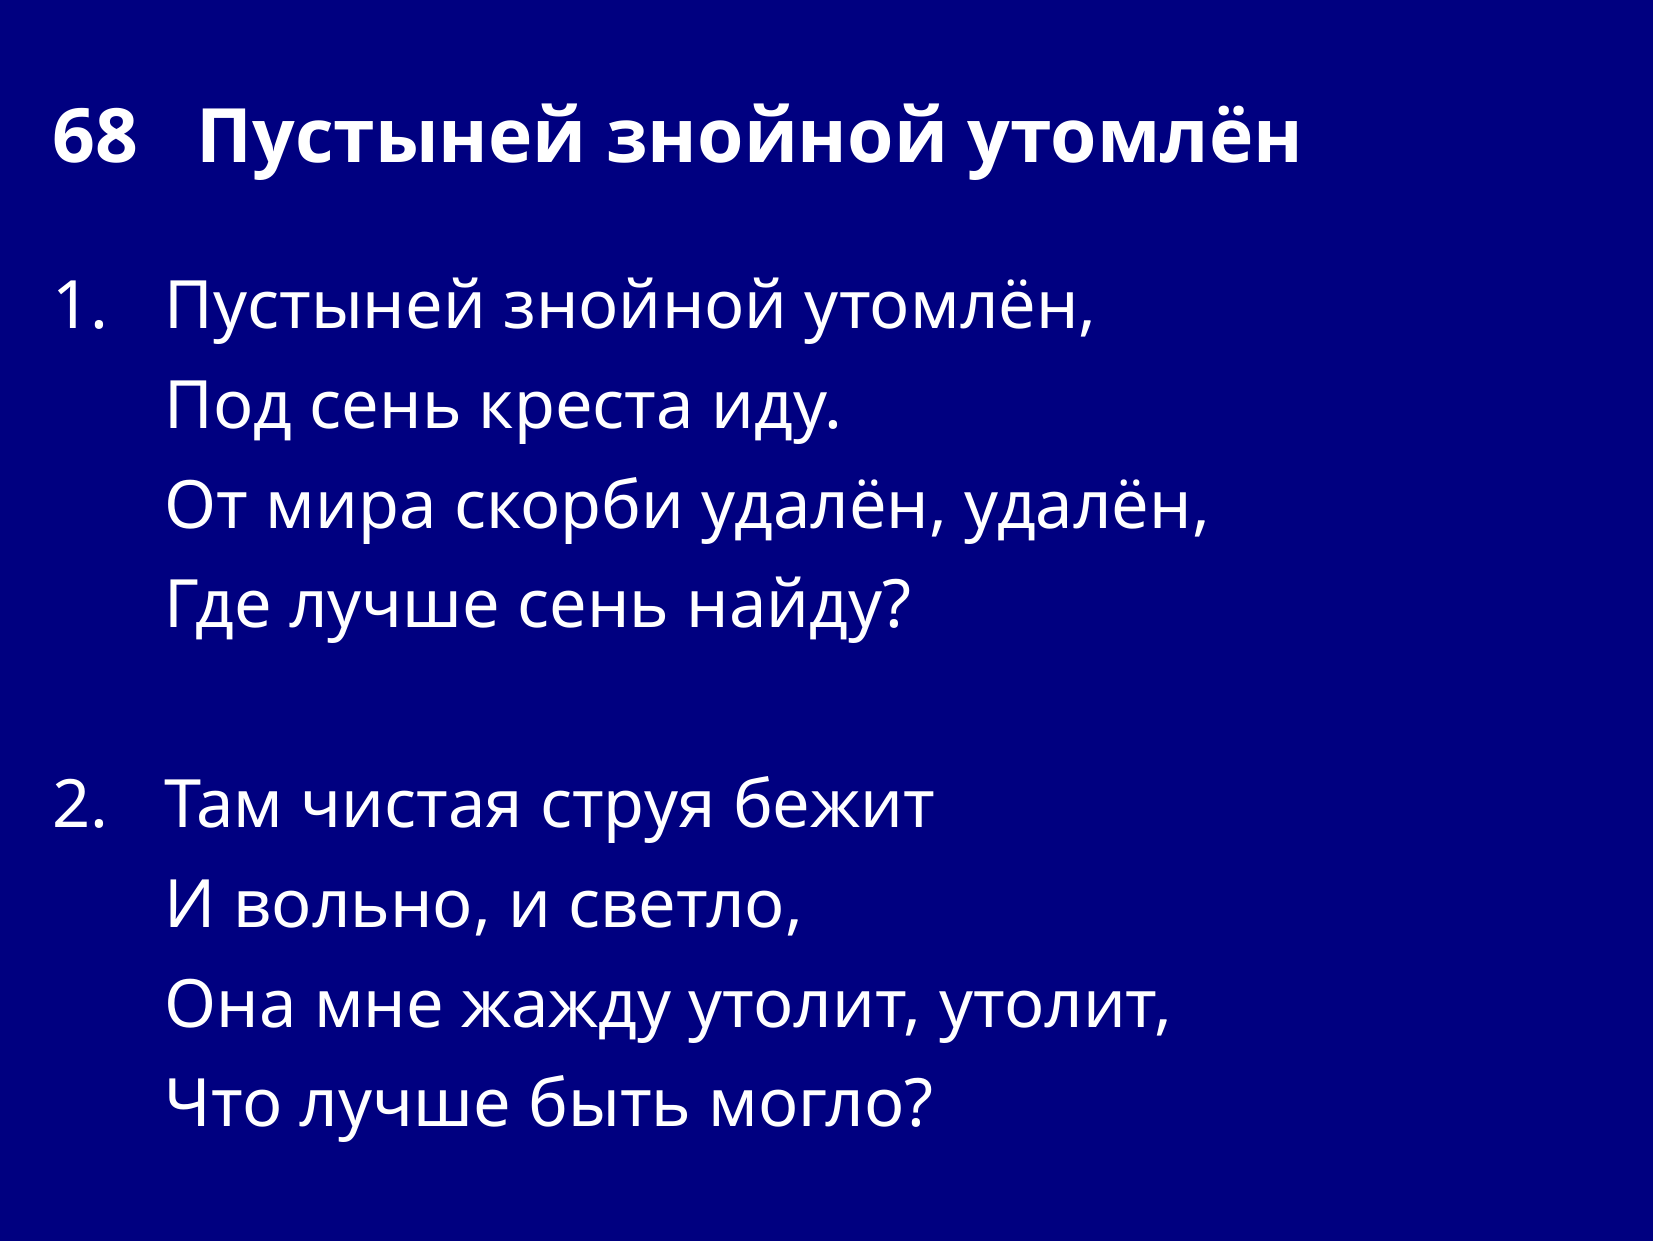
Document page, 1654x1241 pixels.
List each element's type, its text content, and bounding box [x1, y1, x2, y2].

text_box 68 Пустыней знойной утомлён [37, 75, 1576, 188]
text_box 1. Пустыней знойной утомлён, Под сень креста иду. От мира скорби удалён, удалён, Где лучше сень найду? 2. Там чистая струя бежит И вольно, и светло, Она мне жажду утолит, утолит, Что лучше быть могло? [37, 188, 1576, 1163]
